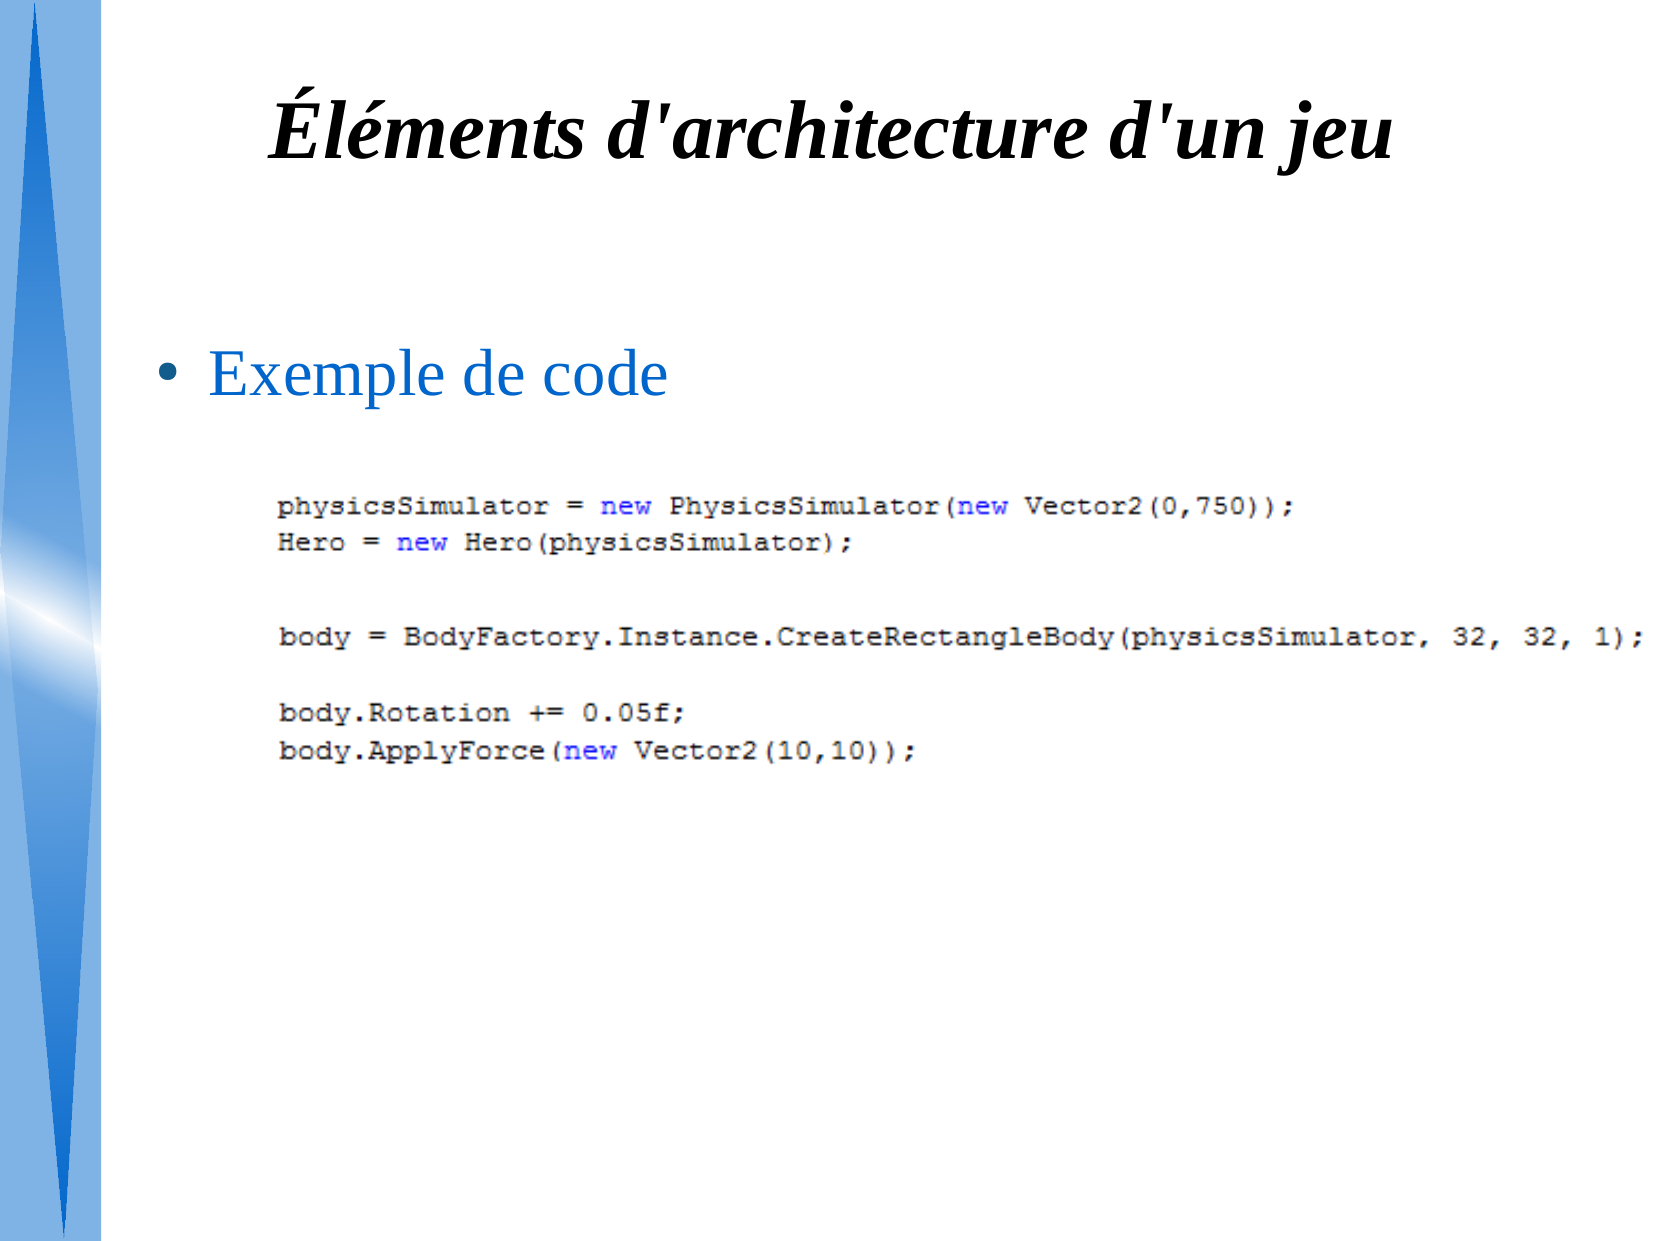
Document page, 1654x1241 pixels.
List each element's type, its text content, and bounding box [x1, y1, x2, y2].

picture [257, 472, 1359, 585]
list Exemple de code [138, 336, 1527, 1141]
title Éléments d'architecture d'un jeu [138, 84, 1527, 177]
picture [218, 590, 1654, 791]
